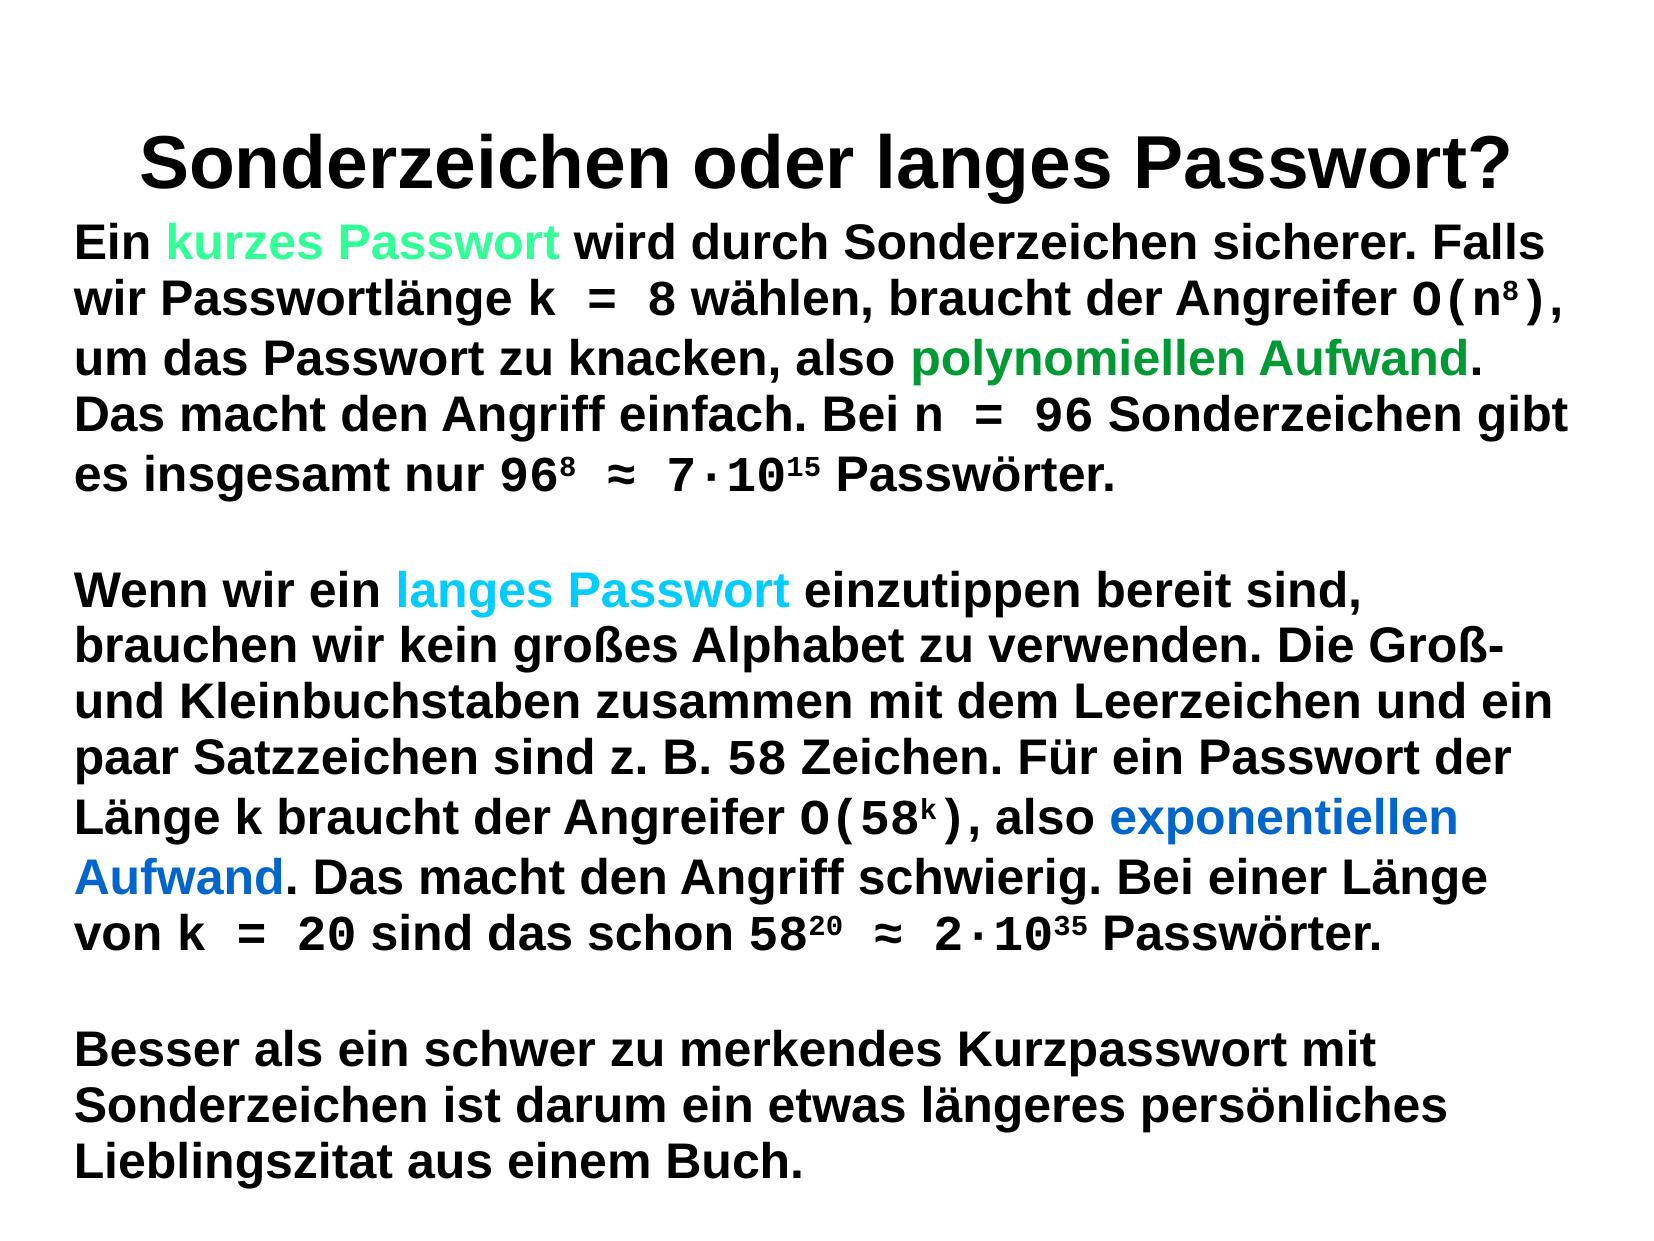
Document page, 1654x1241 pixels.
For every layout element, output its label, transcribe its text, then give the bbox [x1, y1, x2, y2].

text_box Ein kurzes Passwort wird durch Sonderzeichen sicherer. Falls wir Passwortlänge k = 8 wählen, braucht der Angreifer O(n8), um das Passwort zu knacken, also polynomiellen Aufwand. Das macht den Angriff einfach. Bei n = 96 Sonderzeichen gibt es insgesamt nur 968 ≈ 7∙1015 Passwörter. Wenn wir ein langes Passwort einzutippen bereit sind, brauchen wir kein großes Alphabet zu verwenden. Die Groß- und Kleinbuchstaben zusammen mit dem Leerzeichen und ein paar Satzzeichen sind z. B. 58 Zeichen. Für ein Passwort der Länge k braucht der Angreifer O(58k), also exponentiellen Aufwand. Das macht den Angriff schwierig. Bei einer Länge von k = 20 sind das schon 5820 ≈ 2∙1035 Passwörter. Besser als ein schwer zu merkendes Kurzpasswort mit Sonderzeichen ist darum ein etwas längeres persönliches Lieblingszitat aus einem Buch. [59, 206, 1595, 1197]
title Sonderzeichen oder langes Passwort? [88, 88, 1565, 206]
